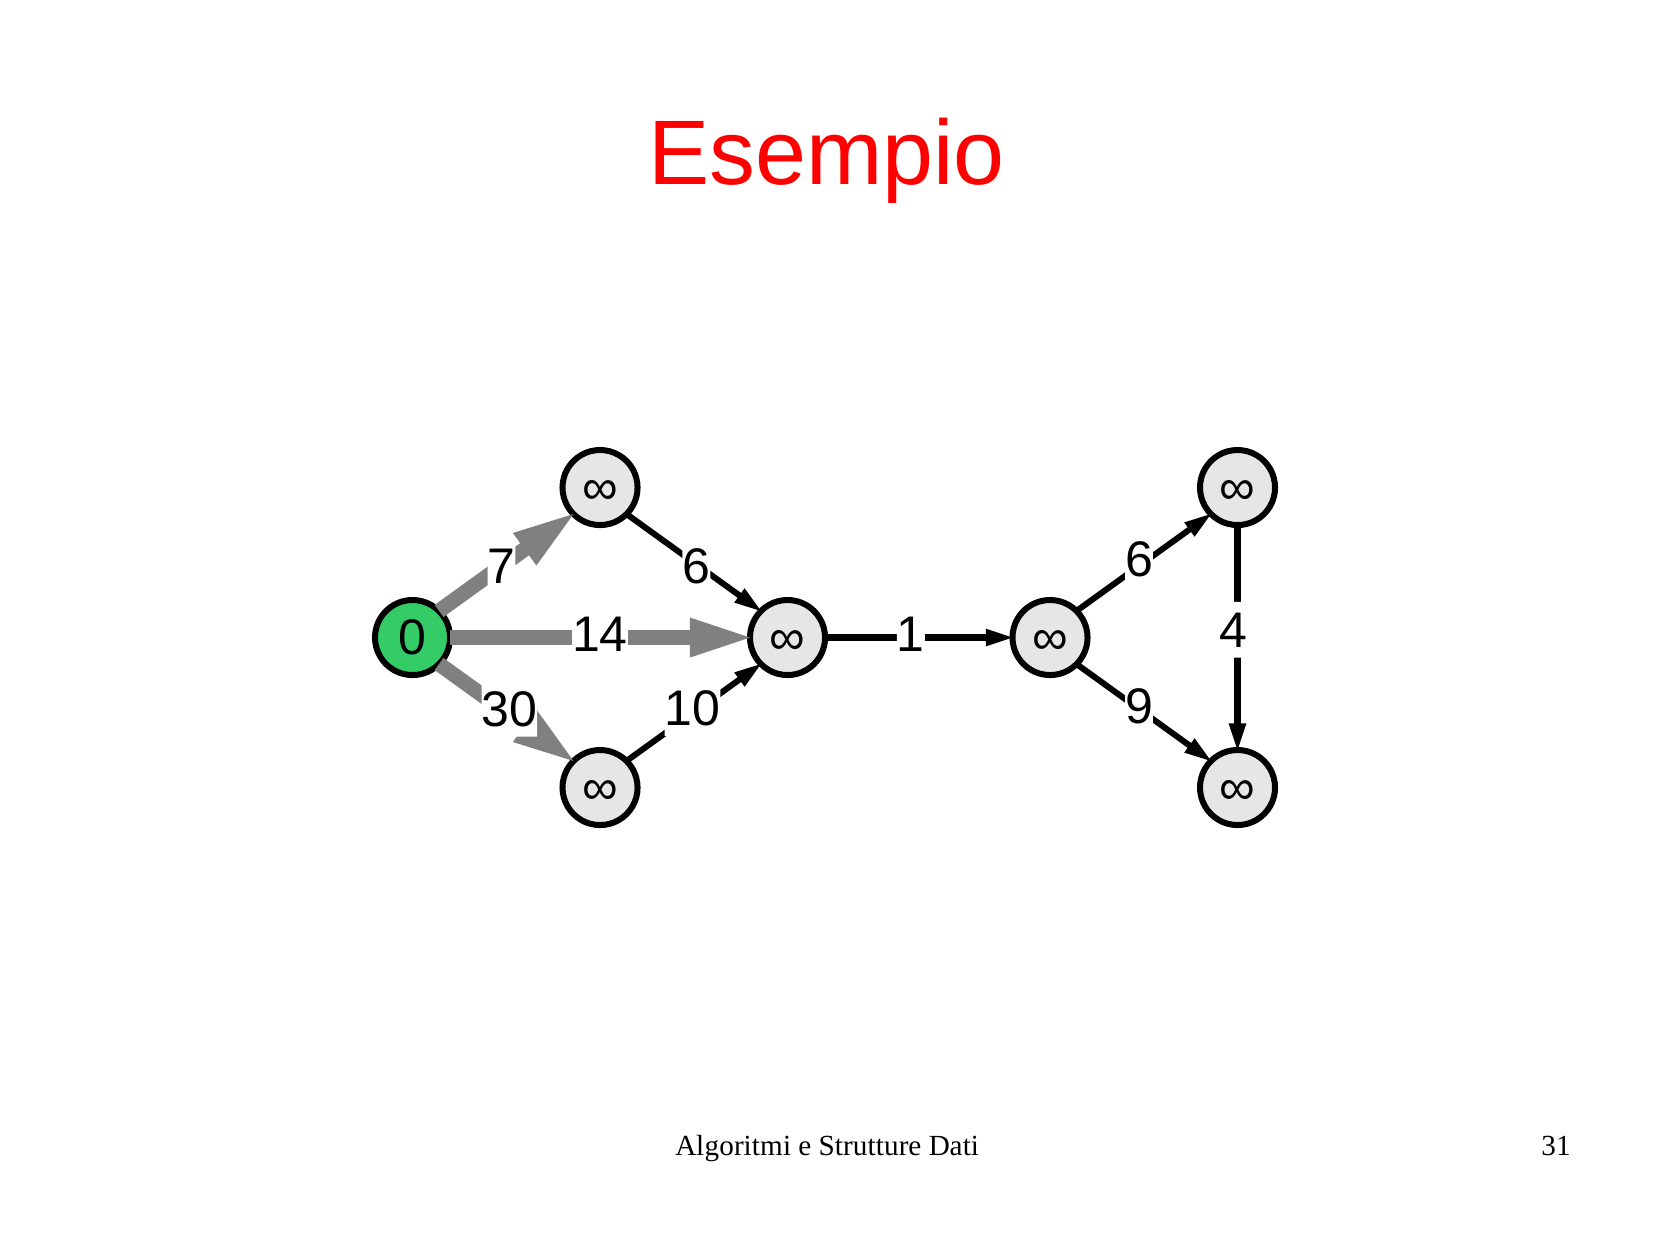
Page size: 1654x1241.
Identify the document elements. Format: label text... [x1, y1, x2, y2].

text_box 30 [481, 680, 538, 737]
text_box 1 [896, 605, 925, 662]
text_box 9 [1125, 678, 1153, 735]
text_box 6 [682, 538, 711, 595]
text_box 4 [1219, 601, 1248, 658]
text_box 7 [487, 538, 516, 595]
text_box ∞ [1200, 450, 1276, 525]
title Esempio [82, 49, 1571, 257]
text_box 14 [572, 605, 628, 662]
text_box ∞ [562, 750, 638, 826]
text_box ∞ [1200, 750, 1276, 826]
text_box 10 [664, 680, 721, 736]
text_box ∞ [1012, 600, 1088, 676]
text_box ∞ [562, 450, 638, 526]
text_box ∞ [750, 600, 825, 676]
text_box 0 [375, 600, 450, 676]
text_box 6 [1125, 530, 1153, 587]
